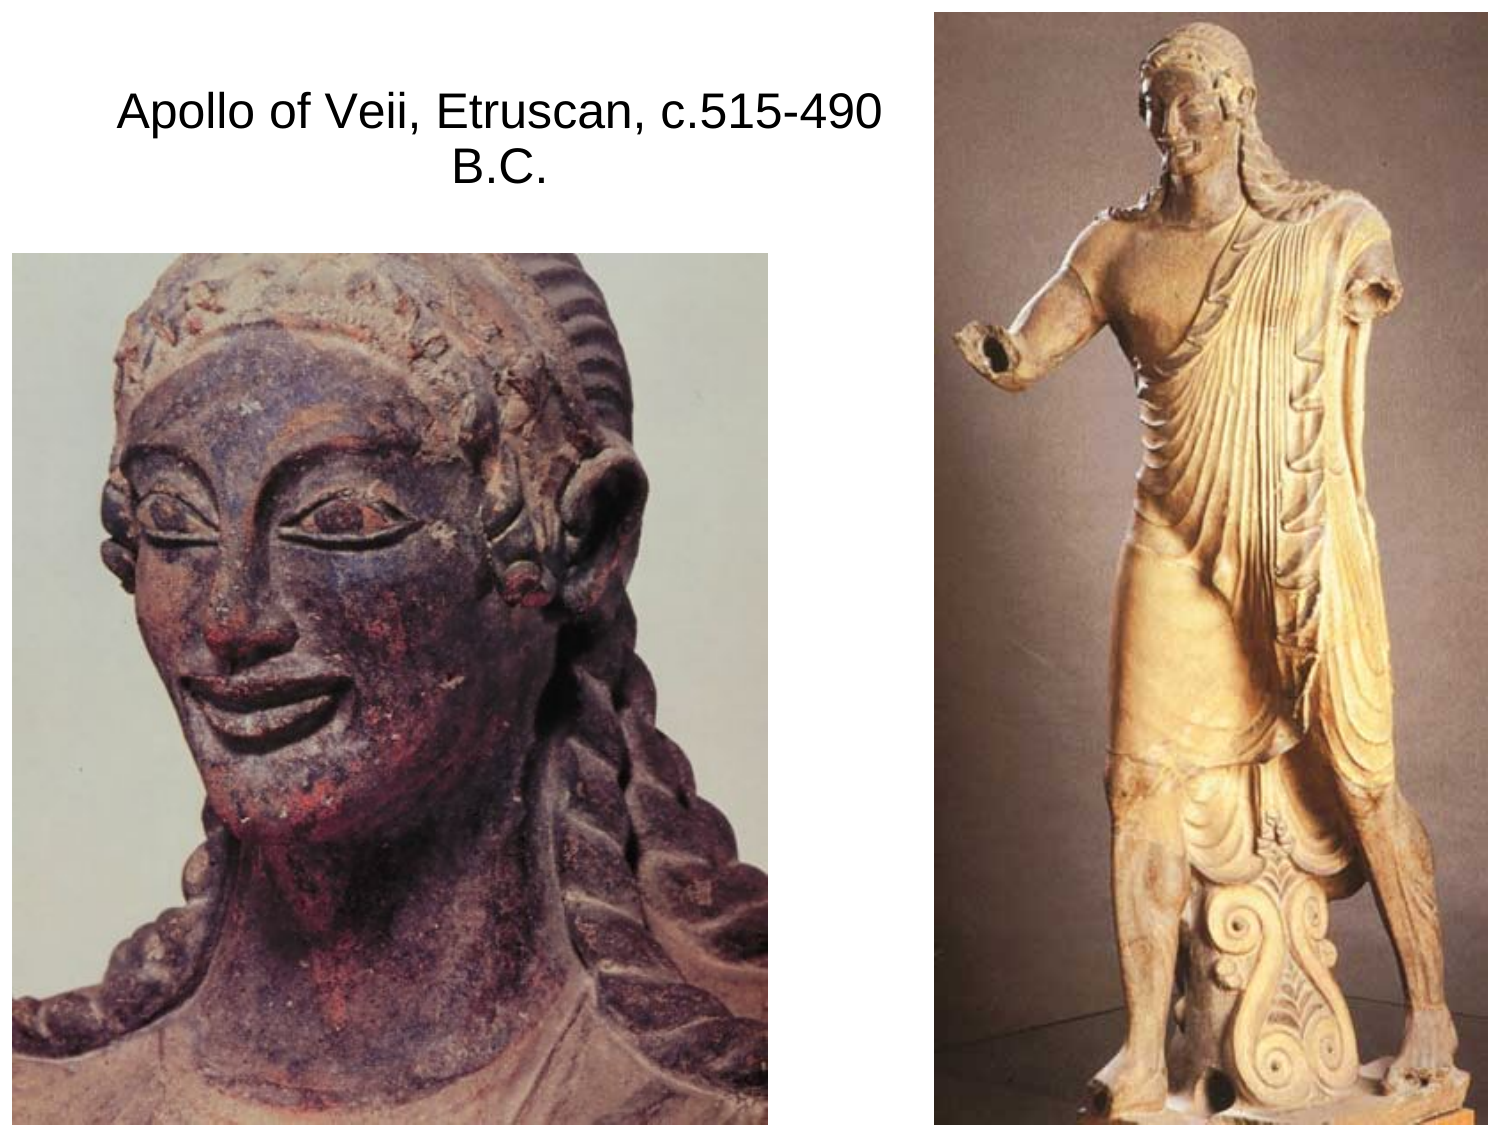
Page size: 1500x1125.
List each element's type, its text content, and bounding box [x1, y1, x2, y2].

picture [12, 253, 768, 1125]
picture [934, 12, 1488, 1125]
title Apollo of Veii, Etruscan, c.515-490 B.C. [74, 45, 925, 233]
